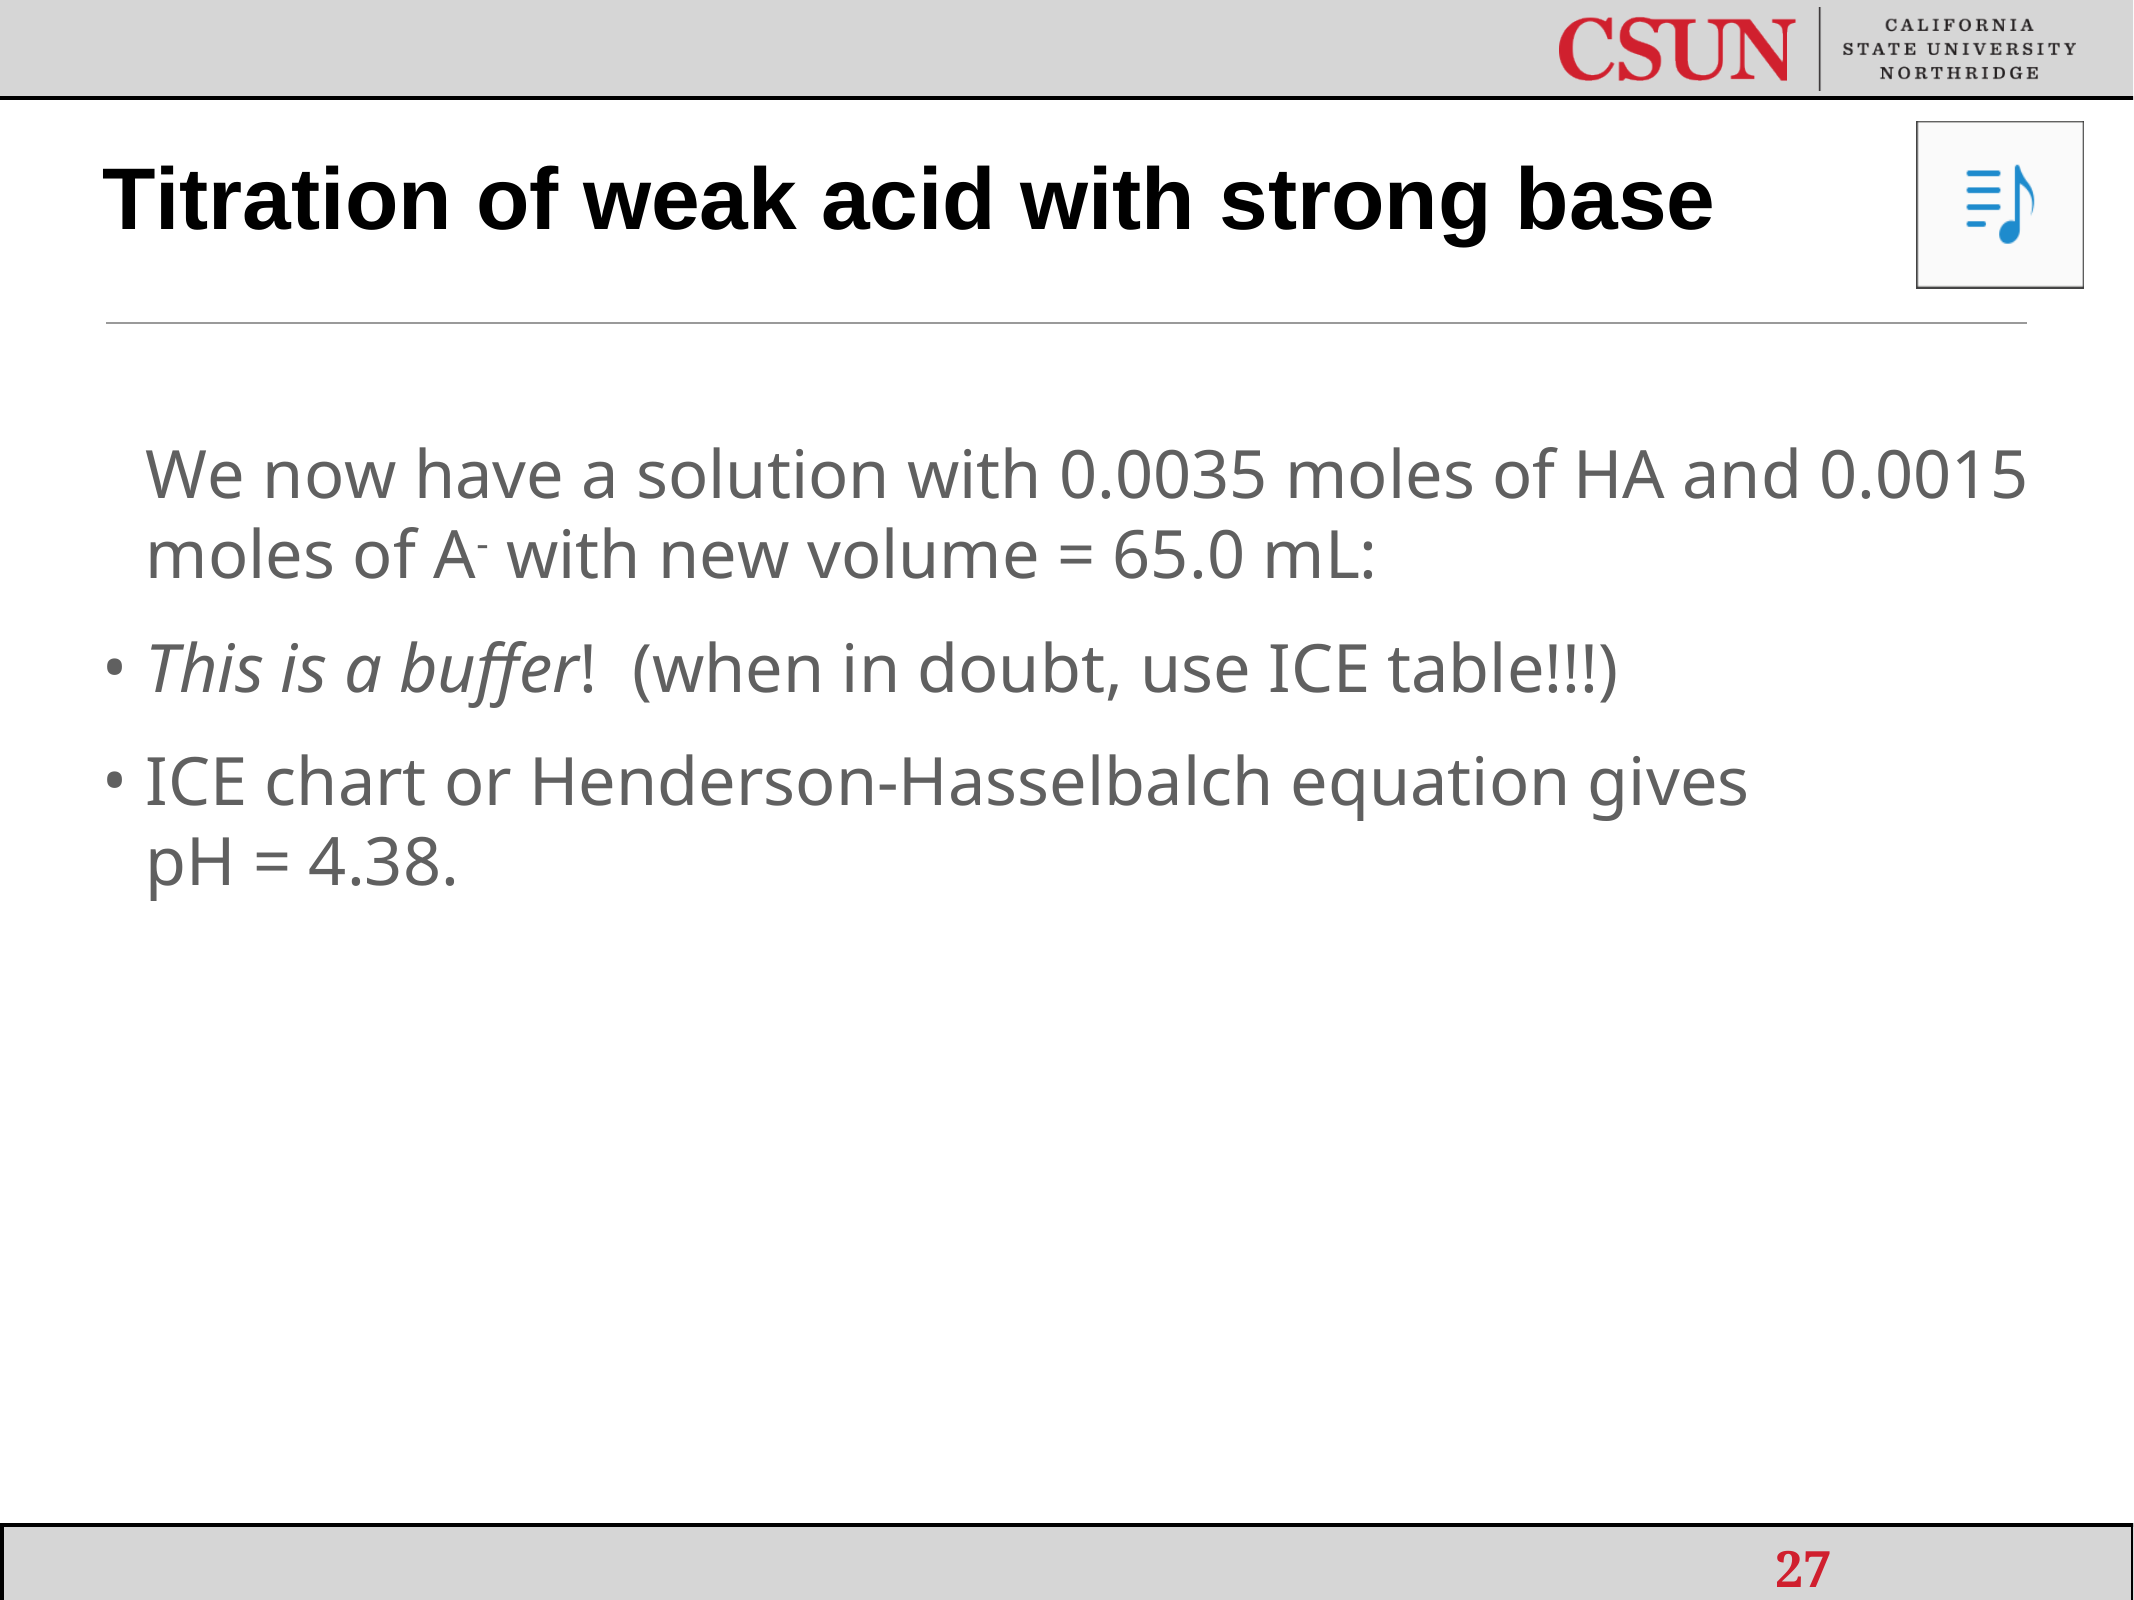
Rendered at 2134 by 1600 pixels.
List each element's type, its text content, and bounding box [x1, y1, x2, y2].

text_box [1915, 120, 2086, 290]
picture [1559, 7, 2076, 91]
list We now have a solution with 0.0035 moles of HA and 0.0015 moles of A- with new volume = 65.0 mL: This is a buffer! (when in doubt, use ICE table!!!) ICE chart or Henderson-Hasselbalch equation gives pH = 4.38. [93, 423, 2116, 960]
title Titration of weak acid with strong base [93, 180, 2040, 361]
